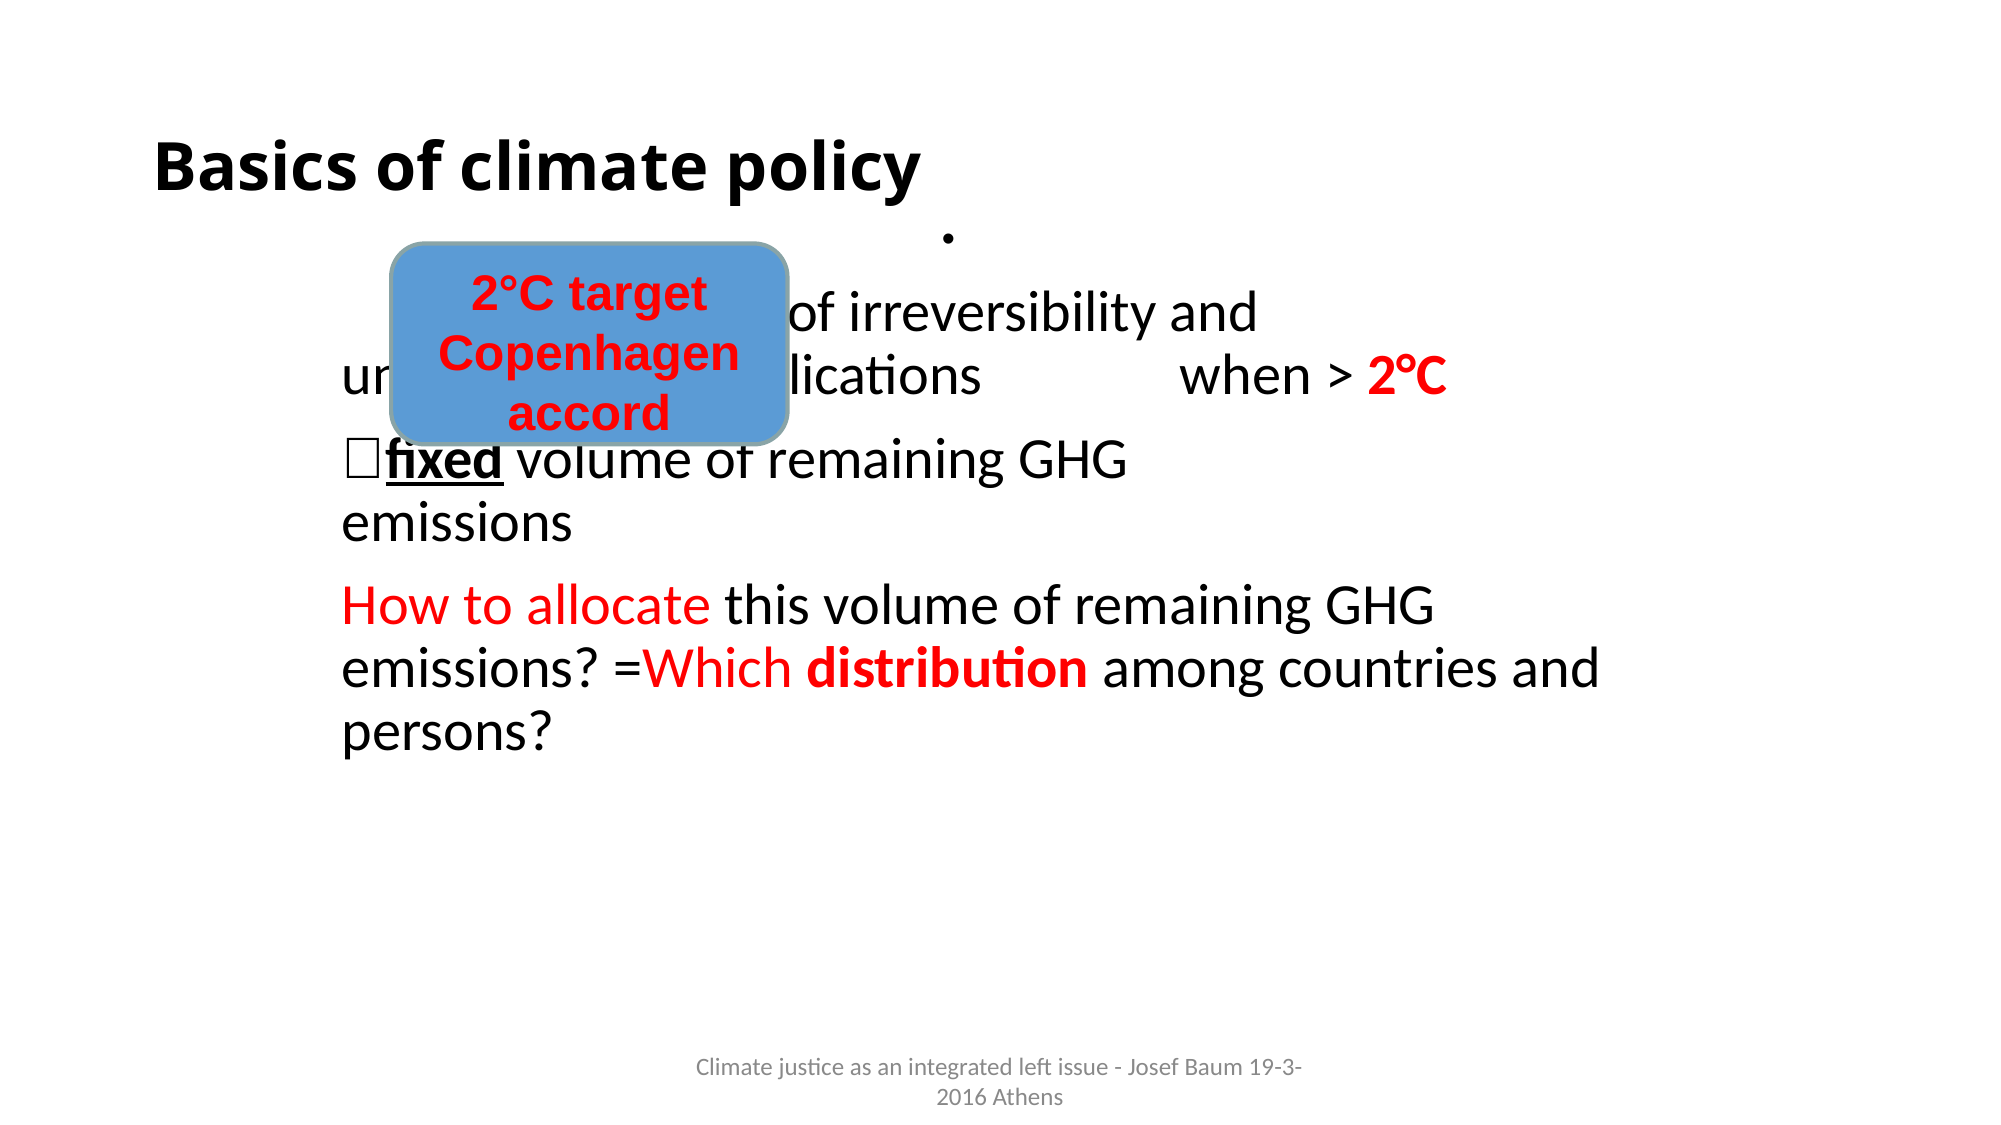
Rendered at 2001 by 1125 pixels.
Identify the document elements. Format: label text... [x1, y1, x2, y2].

text_box Climate justice as an integrated left issue - Josef Baum 19-3-2016 Athens [662, 1042, 1338, 1103]
title Basics of climate policy [137, 59, 1863, 278]
text_box 2°C target Copenhagen accord [391, 243, 788, 445]
list because of irreversibility and uncontrollable implications when > 2°C fixed volume of remaining GHG emissions How to allocate this volume of remaining GHG emissions? =Which distribution among countries and persons? [326, 208, 1677, 911]
